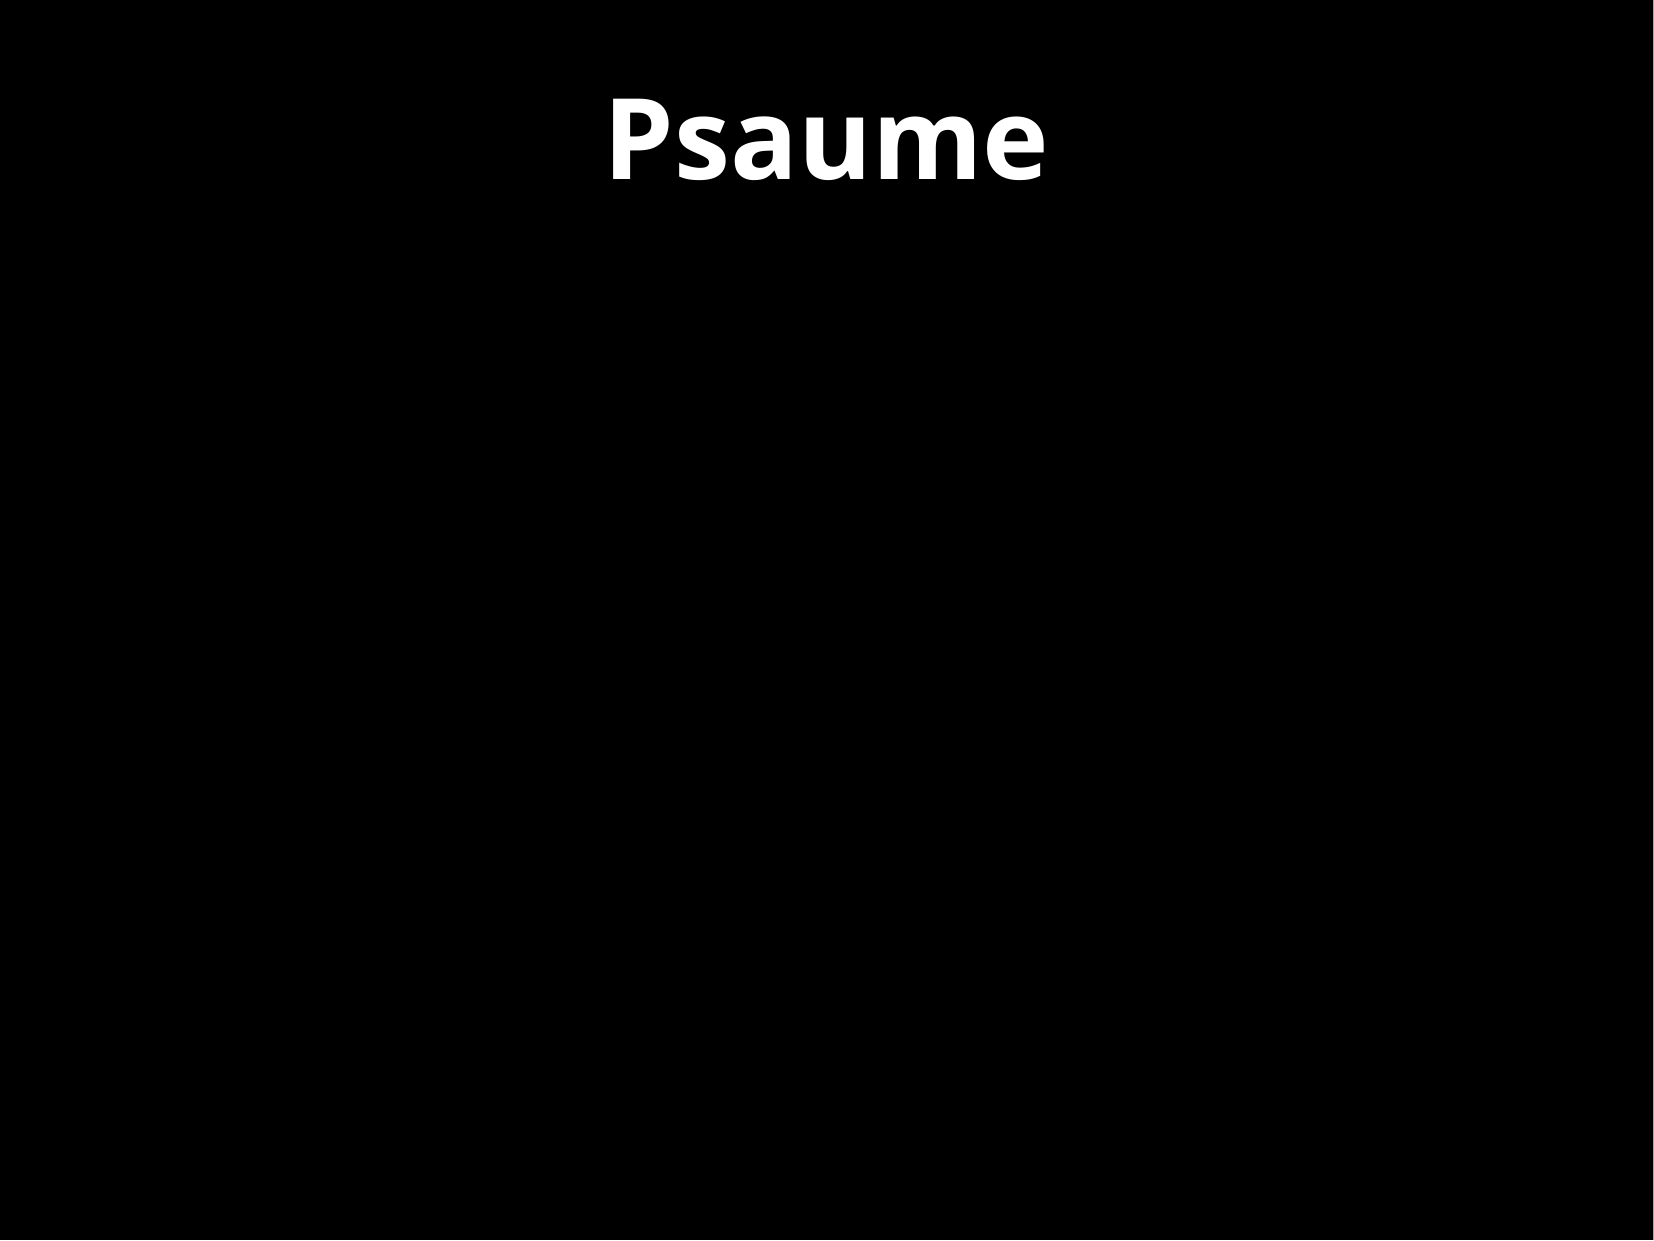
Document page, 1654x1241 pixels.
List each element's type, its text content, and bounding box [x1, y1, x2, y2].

list Psaume [82, 59, 1571, 1109]
